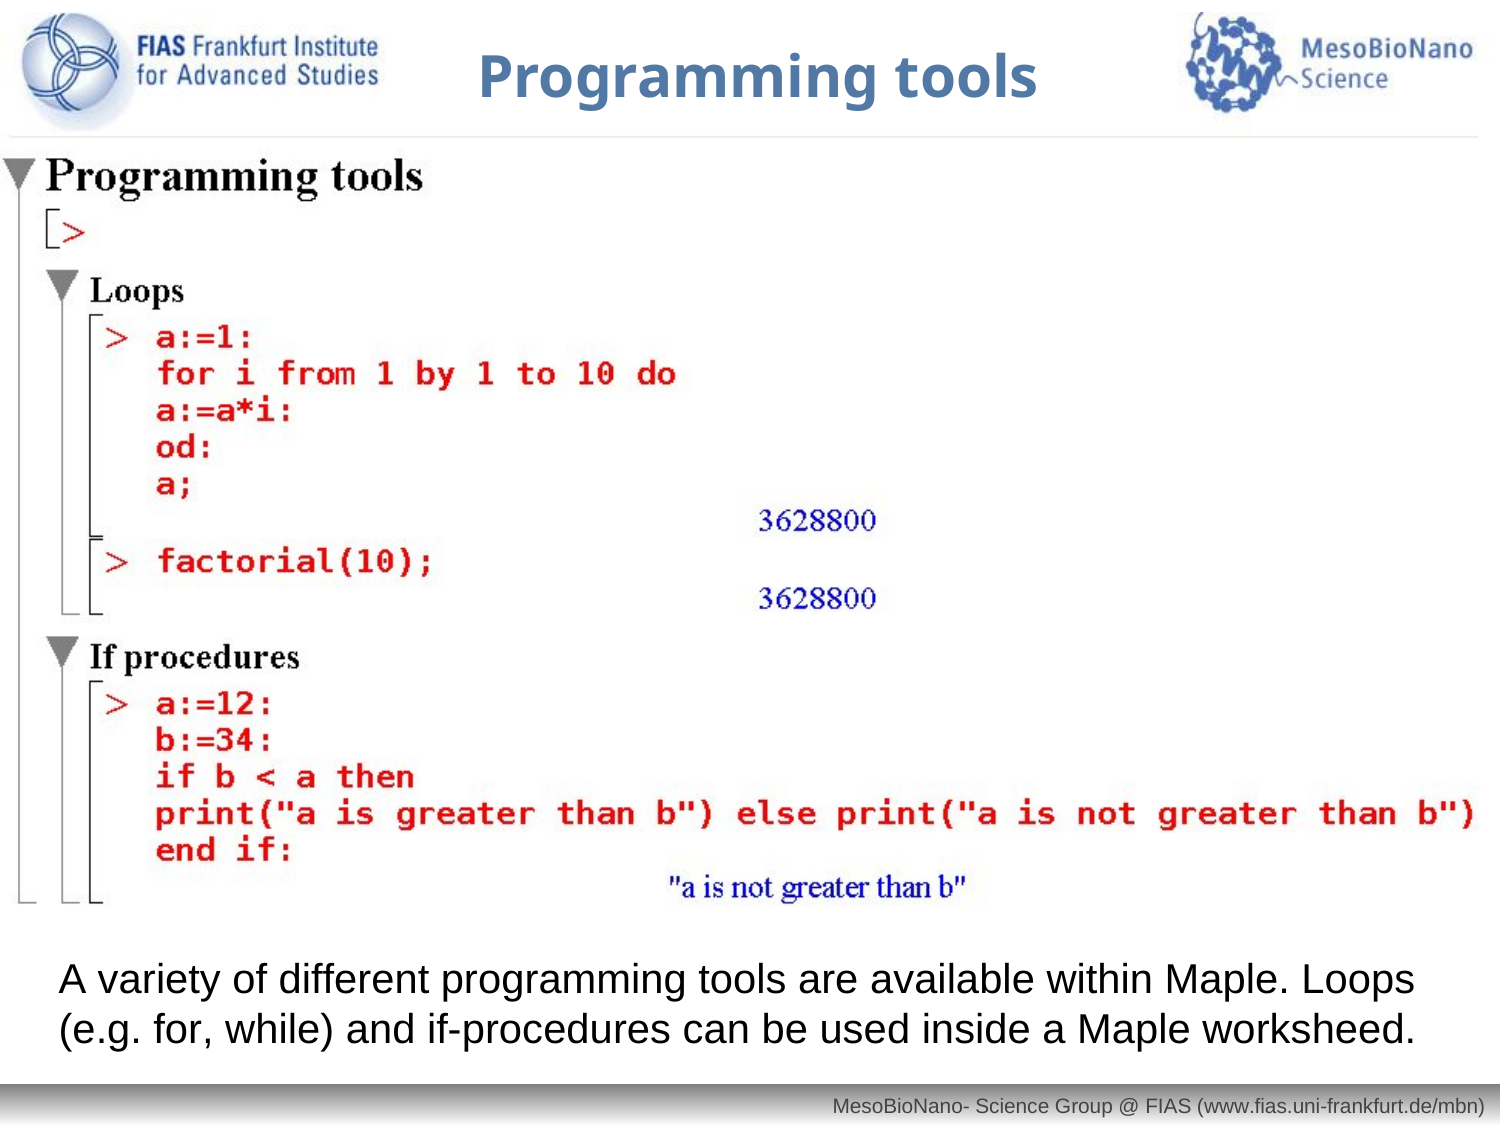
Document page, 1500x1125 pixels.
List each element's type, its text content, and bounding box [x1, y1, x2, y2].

title Programming tools [0, 0, 1499, 148]
text_box A variety of different programming tools are available within Maple. Loops (e.g. for, while) and if-procedures can be used inside a Maple worksheed. [43, 944, 1462, 1064]
picture [0, 148, 1500, 916]
